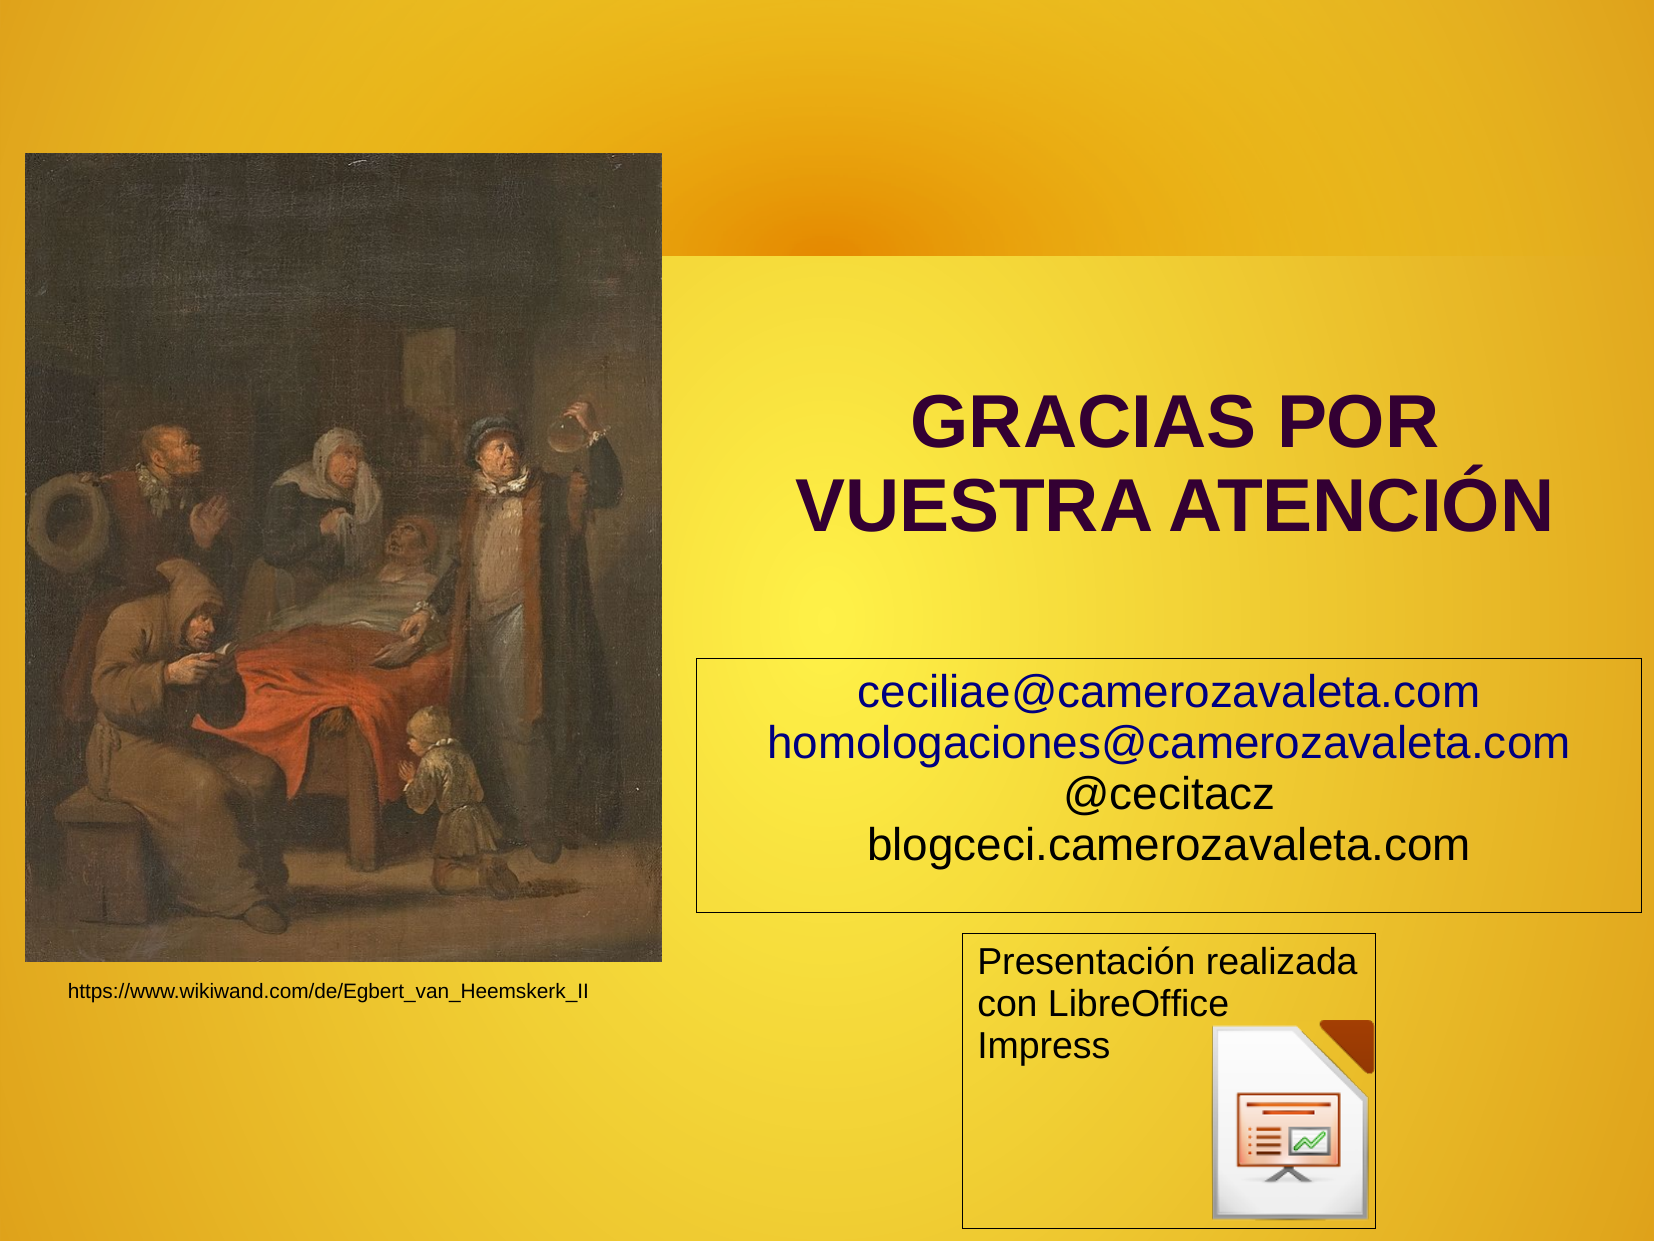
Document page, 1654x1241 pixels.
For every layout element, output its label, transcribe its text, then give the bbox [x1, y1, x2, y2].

text_box https://www.wikiwand.com/de/Egbert_van_Heemskerk_II [53, 972, 632, 1034]
text_box Presentación realizada con LibreOffice Impress [962, 933, 1376, 1229]
text_box ceciliae@camerozavaleta.com homologaciones@camerozavaleta.com @cecitacz blogceci.camerozavaleta.com [696, 658, 1642, 913]
picture [1210, 1020, 1378, 1223]
title GRACIAS POR VUESTRA ATENCIÓN [662, 360, 1654, 566]
picture [25, 153, 662, 962]
